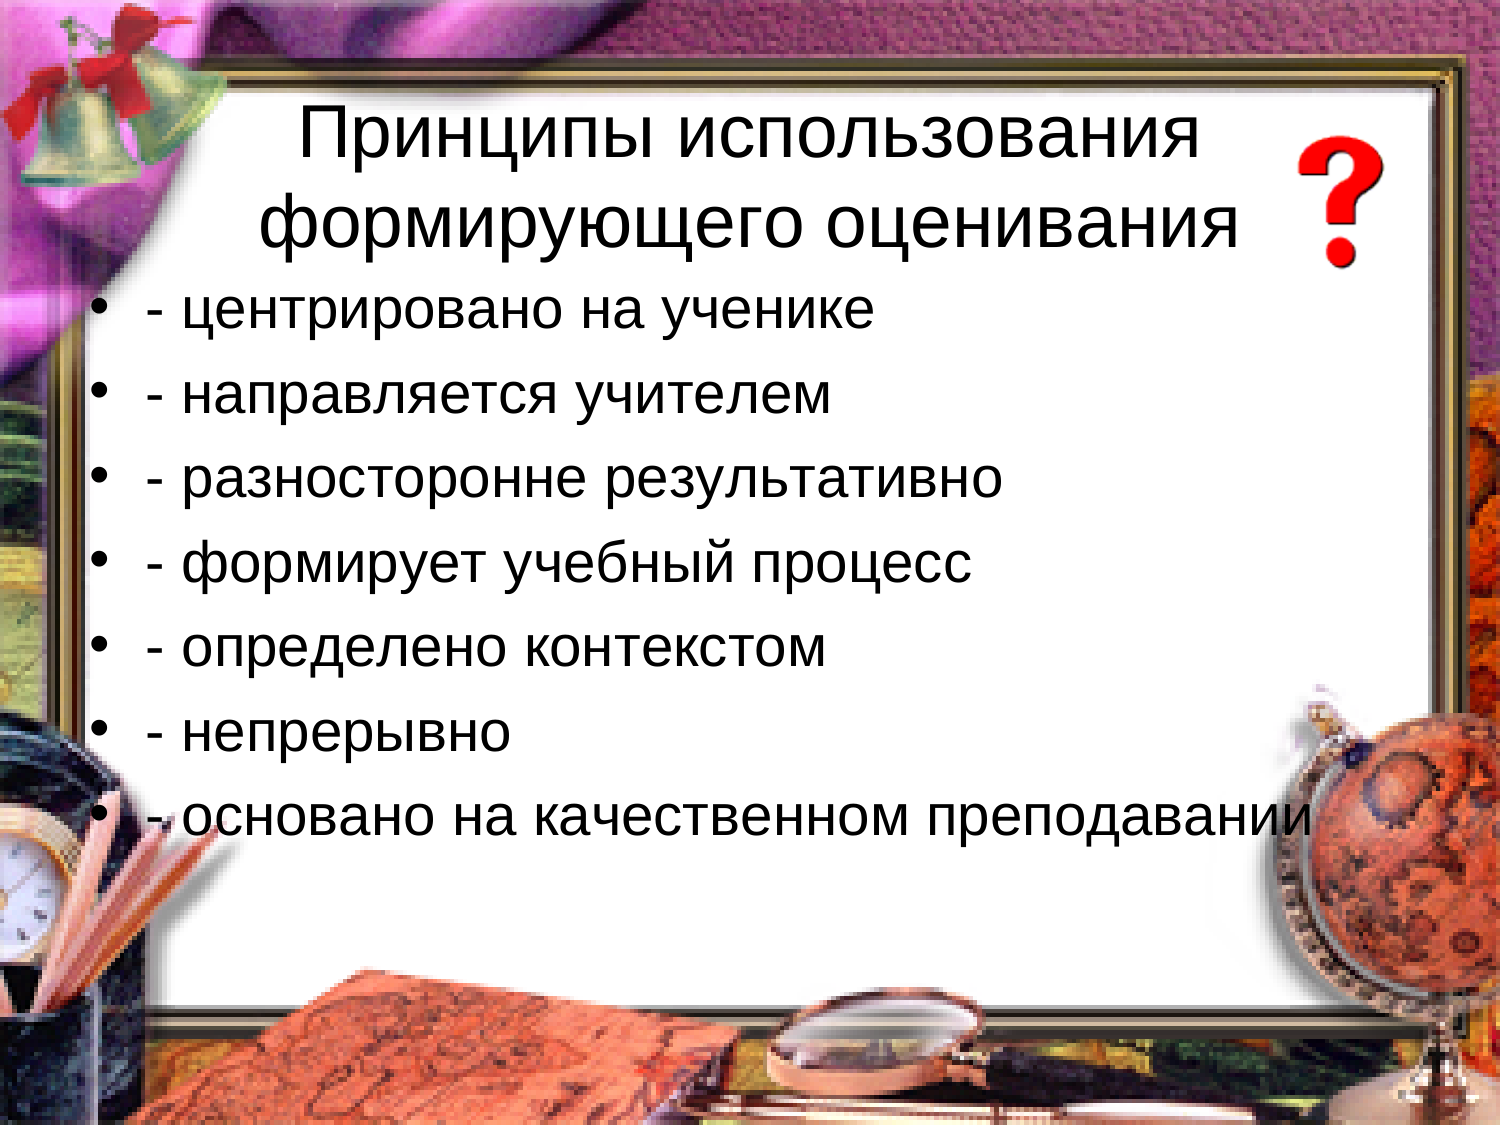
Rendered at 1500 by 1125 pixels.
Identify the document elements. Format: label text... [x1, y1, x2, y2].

picture [0, 0, 1500, 1125]
text_box - центрировано на ученике - направляется учителем - разносторонне результативно - формирует учебный процесс - определено контекстом - непрерывно - основано на качественном преподавании [75, 262, 1426, 1005]
text_box Принципы использования формирующего оценивания [75, 74, 1426, 262]
